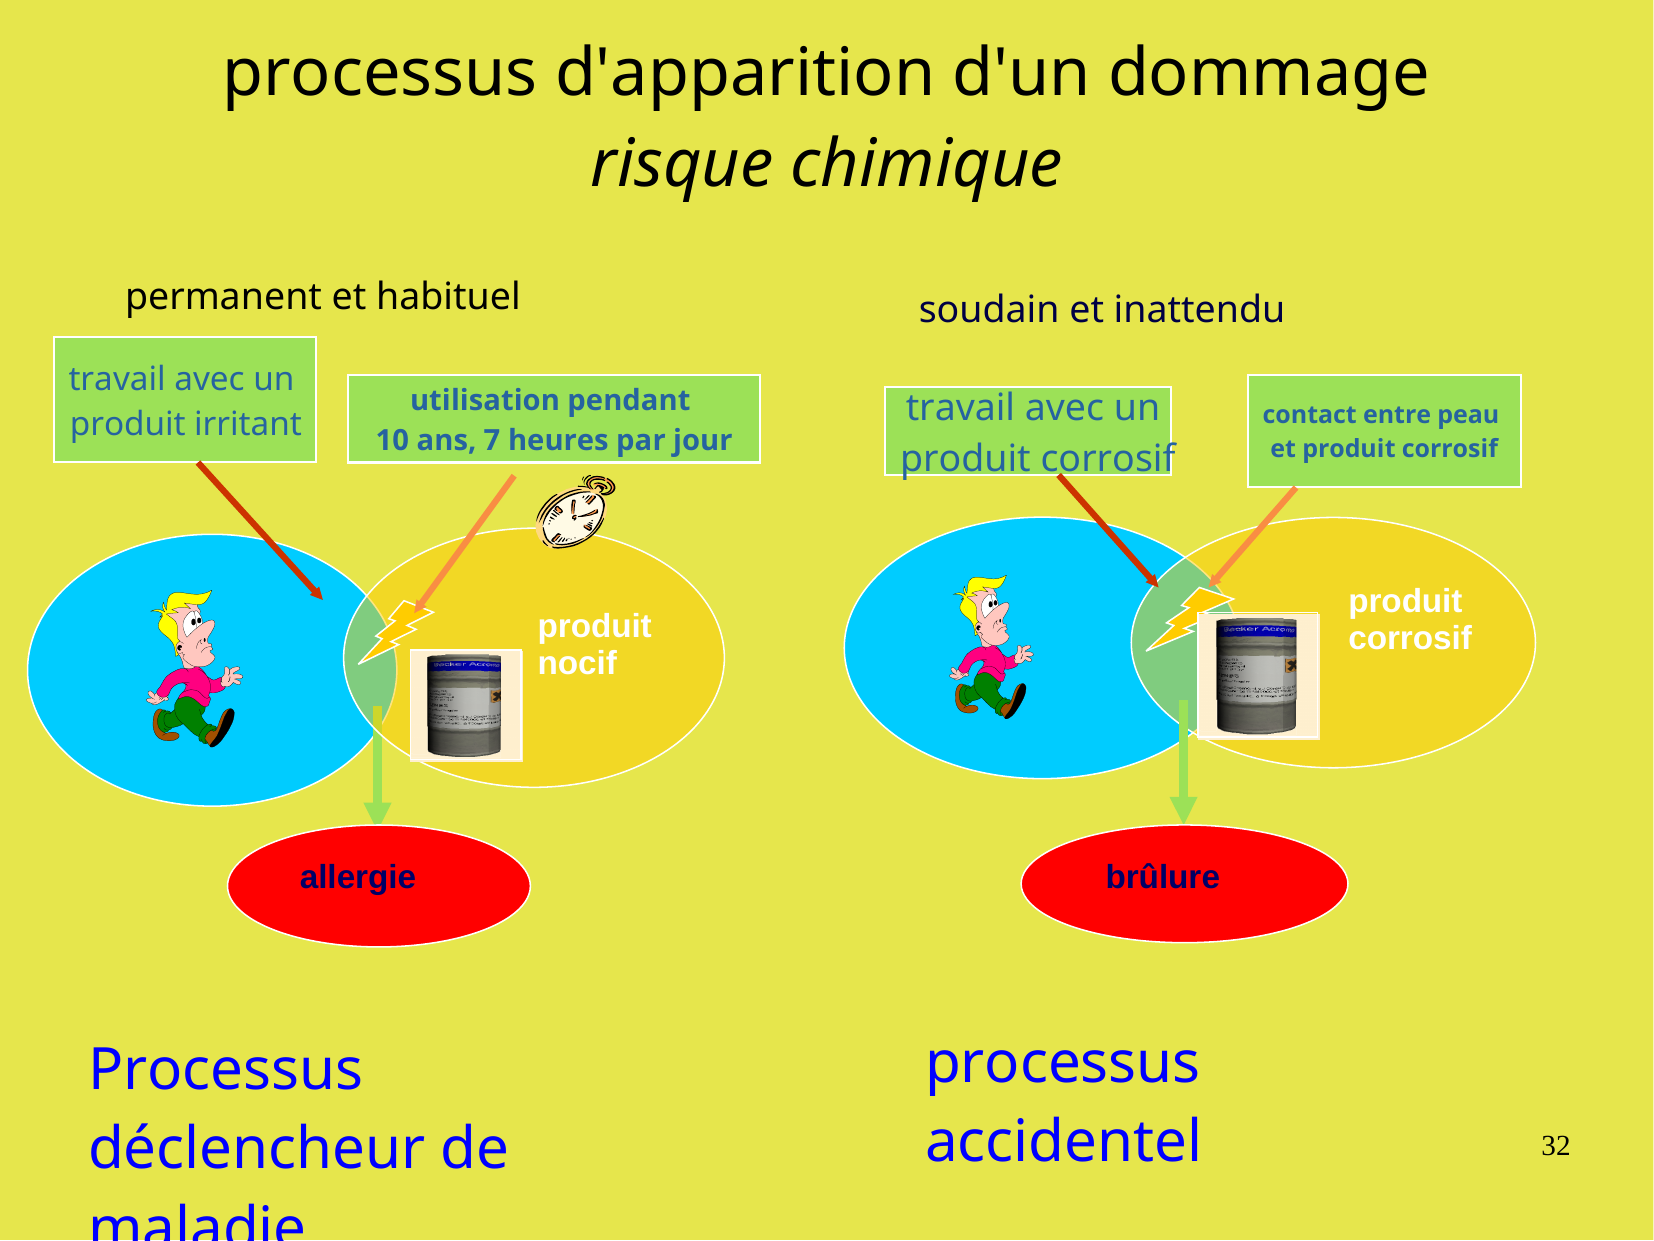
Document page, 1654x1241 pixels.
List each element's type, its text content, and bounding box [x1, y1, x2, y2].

text_box Processus déclencheur de maladie [73, 1020, 694, 1181]
text_box allergie [284, 851, 432, 904]
text_box contact entre peau et produit corrosif [1247, 374, 1522, 488]
picture [951, 577, 1033, 718]
text_box travail avec un produit irritant [53, 337, 317, 463]
text_box [844, 517, 1536, 779]
text_box [1021, 824, 1348, 943]
picture [411, 651, 520, 759]
picture [1199, 614, 1317, 736]
text_box soudain et inattendu [903, 274, 1536, 342]
picture [148, 592, 242, 746]
text_box [27, 474, 725, 807]
text_box processus d'apparition d'un dommage risque chimique [73, 21, 1581, 208]
text_box produit nocif [522, 599, 667, 690]
text_box produit corrosif [1333, 574, 1488, 665]
picture [410, 690, 523, 762]
text_box travail avec un produit corrosif [885, 387, 1172, 475]
text_box brûlure [1090, 850, 1236, 904]
picture [1198, 614, 1320, 740]
text_box permanent et habituel [110, 262, 743, 329]
text_box processus accidentel [910, 1012, 1500, 1187]
text_box utilisation pendant 10 ans, 7 heures par jour [347, 375, 761, 463]
text_box [227, 825, 531, 947]
